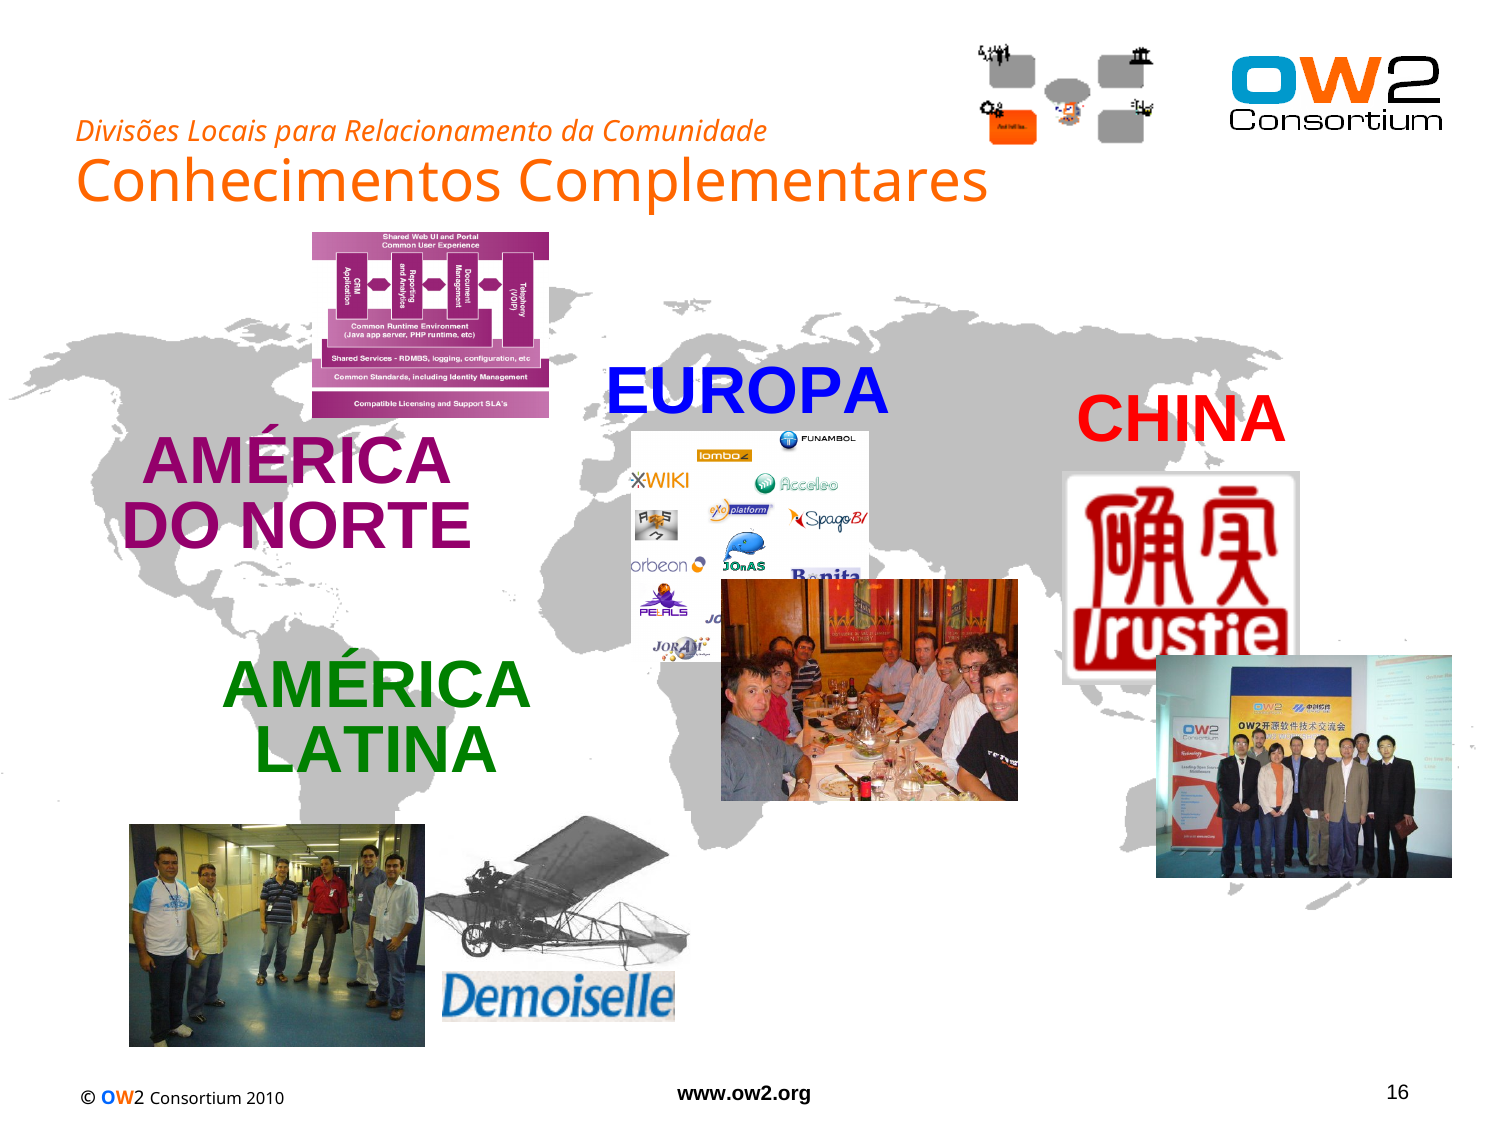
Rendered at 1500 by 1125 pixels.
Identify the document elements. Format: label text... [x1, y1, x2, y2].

picture [1224, 47, 1450, 134]
picture [974, 38, 1155, 148]
title Divisões Locais para Relacionamento da Comunidade Conhecimentos Complementares [75, 87, 1175, 243]
text_box EUROPA [590, 354, 901, 434]
text_box CHINA [1061, 382, 1303, 463]
text_box AMÉRICA LATINA [206, 648, 548, 793]
text_box AMÉRICA DO NORTE [106, 424, 489, 569]
picture [0, 232, 1500, 1047]
